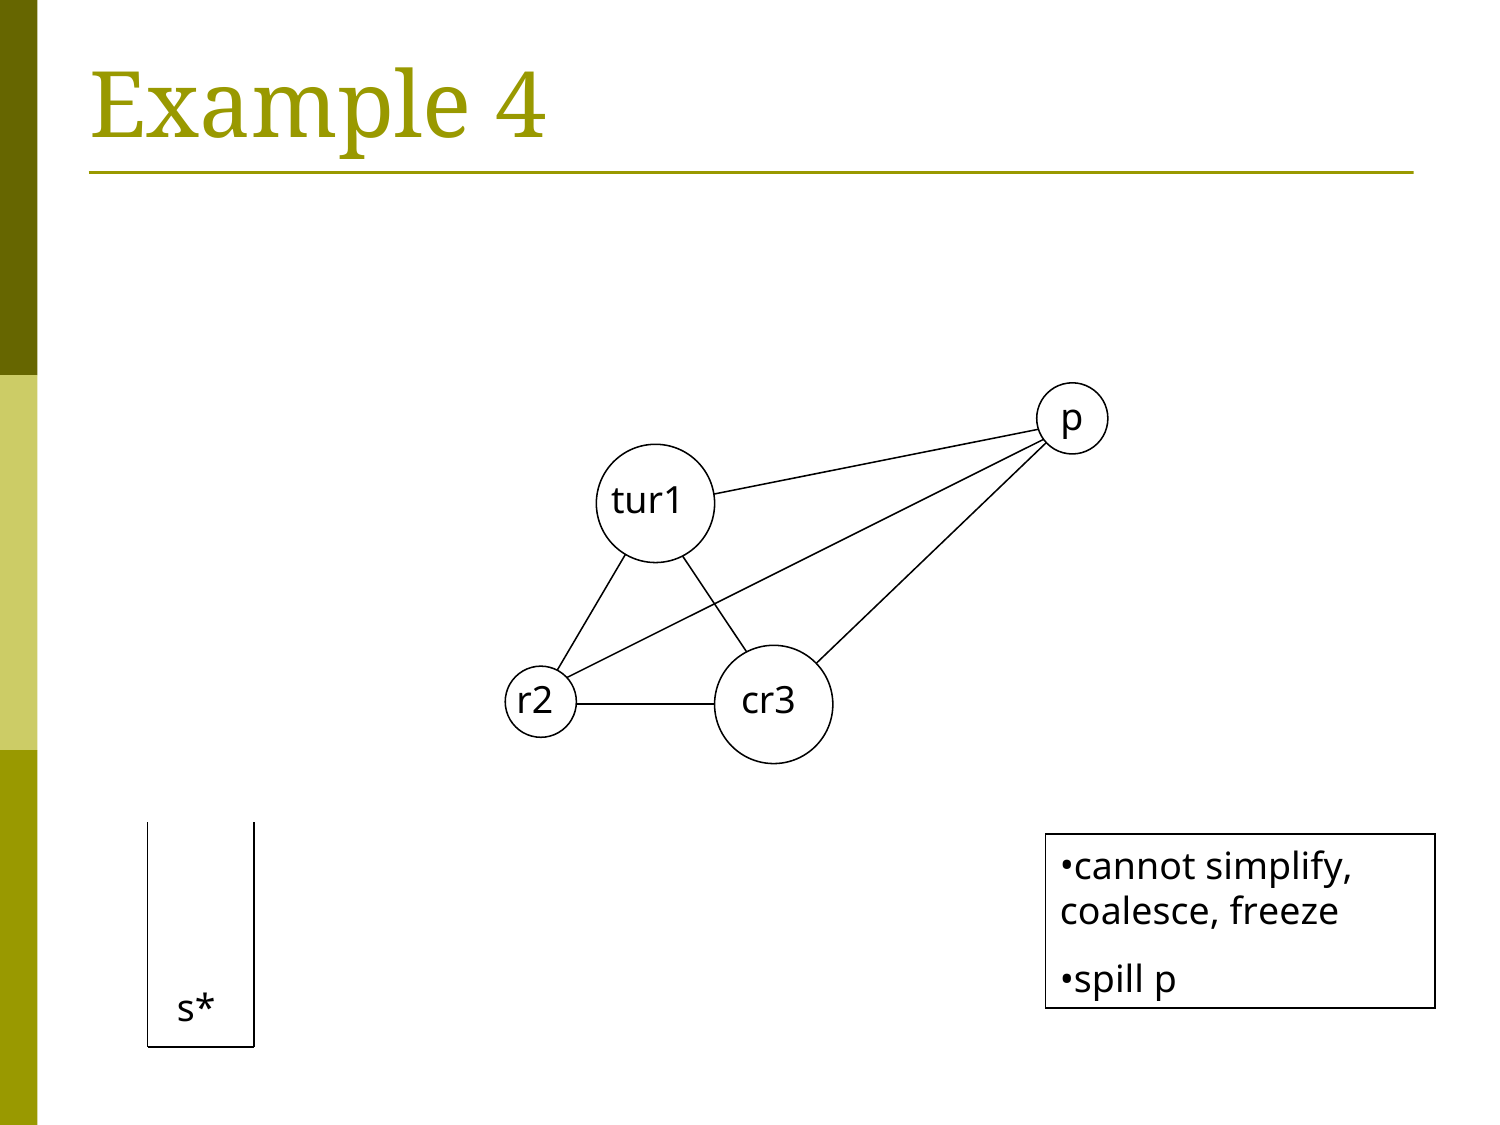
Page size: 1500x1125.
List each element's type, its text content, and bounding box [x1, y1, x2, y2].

text_box [519, 730, 563, 738]
text_box r2 [501, 668, 584, 730]
title Example 4 [75, 45, 1426, 173]
text_box [602, 529, 709, 563]
text_box [1036, 395, 1045, 442]
text_box [727, 645, 821, 668]
text_box p [1045, 385, 1099, 446]
text_box [1049, 446, 1095, 454]
text_box cr3 [726, 668, 833, 730]
text_box [608, 444, 703, 467]
text_box s* [162, 976, 231, 1037]
text_box [1099, 395, 1108, 442]
text_box [714, 669, 828, 764]
text_box tur1 [596, 467, 739, 529]
text_box cannot simplify, coalesce, freeze spill p [1045, 834, 1435, 1008]
